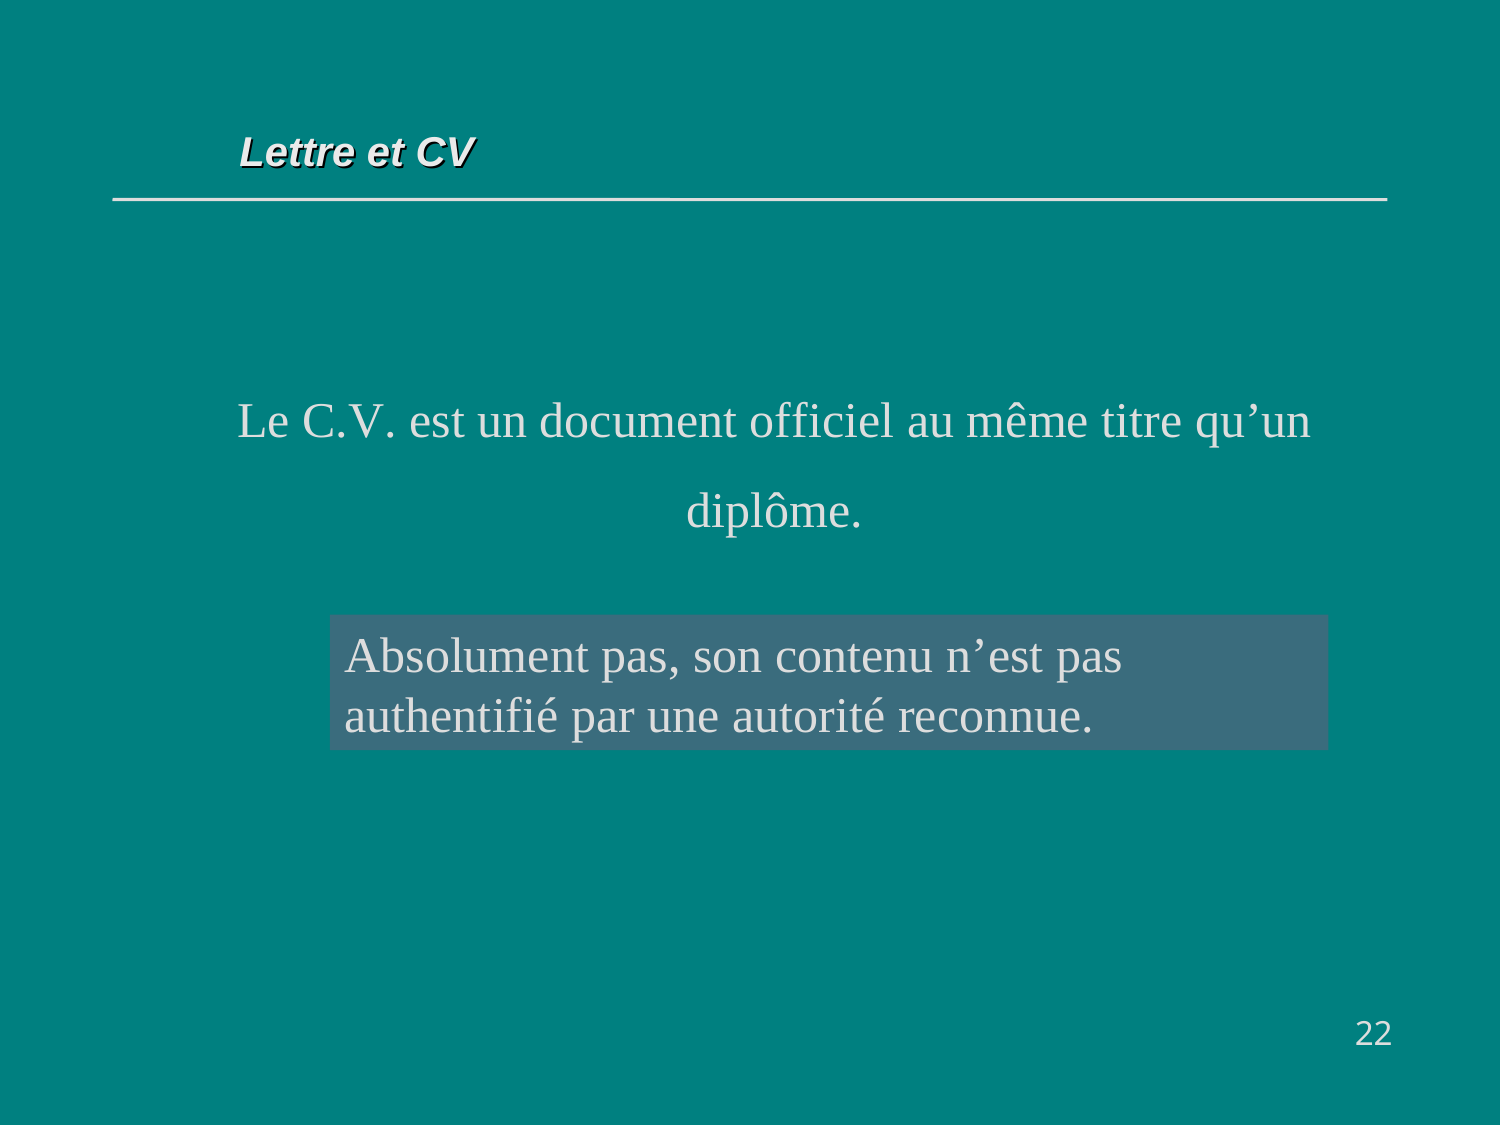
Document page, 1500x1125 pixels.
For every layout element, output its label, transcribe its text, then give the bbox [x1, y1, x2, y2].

text_box Lettre et CV [224, 116, 489, 183]
text_box Le C.V. est un document officiel au même titre qu’un diplôme. V/F [174, 349, 1376, 726]
text_box Absolument pas, son contenu n’est pas authentifié par une autorité reconnue. [329, 614, 1329, 751]
